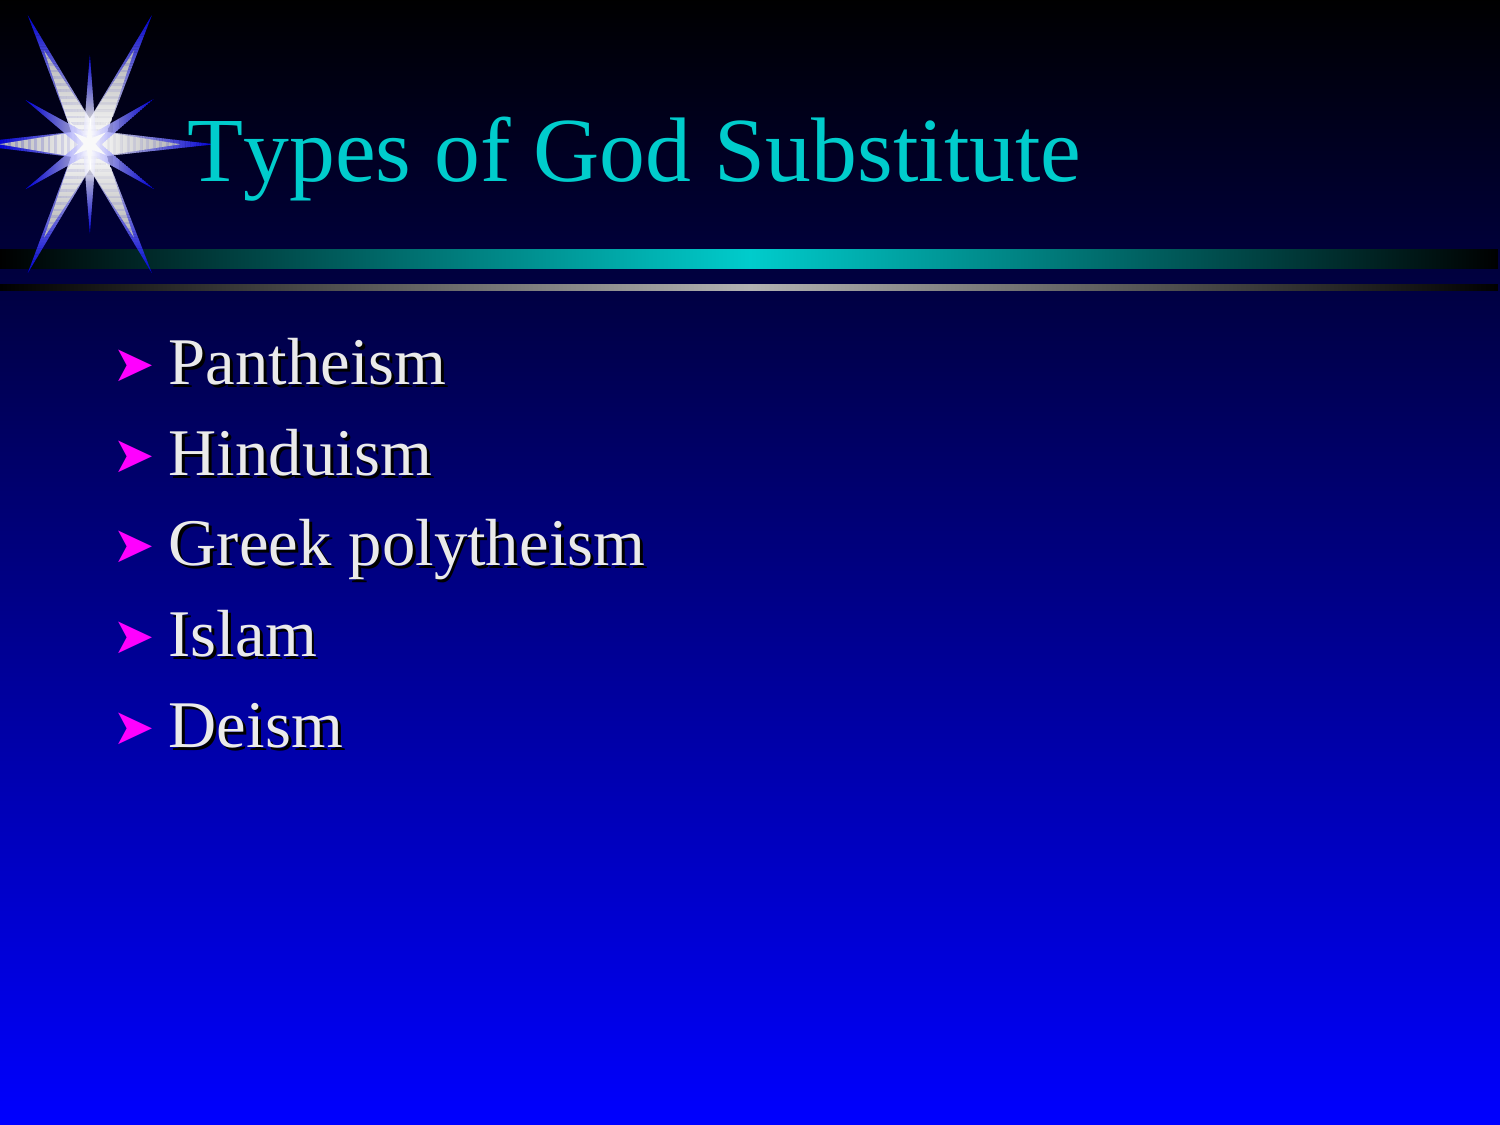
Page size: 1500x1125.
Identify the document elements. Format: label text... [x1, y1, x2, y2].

list Pantheism Hinduism Greek polytheism Islam Deism [112, 324, 1388, 1001]
title Types of God Substitute [187, 56, 1463, 244]
